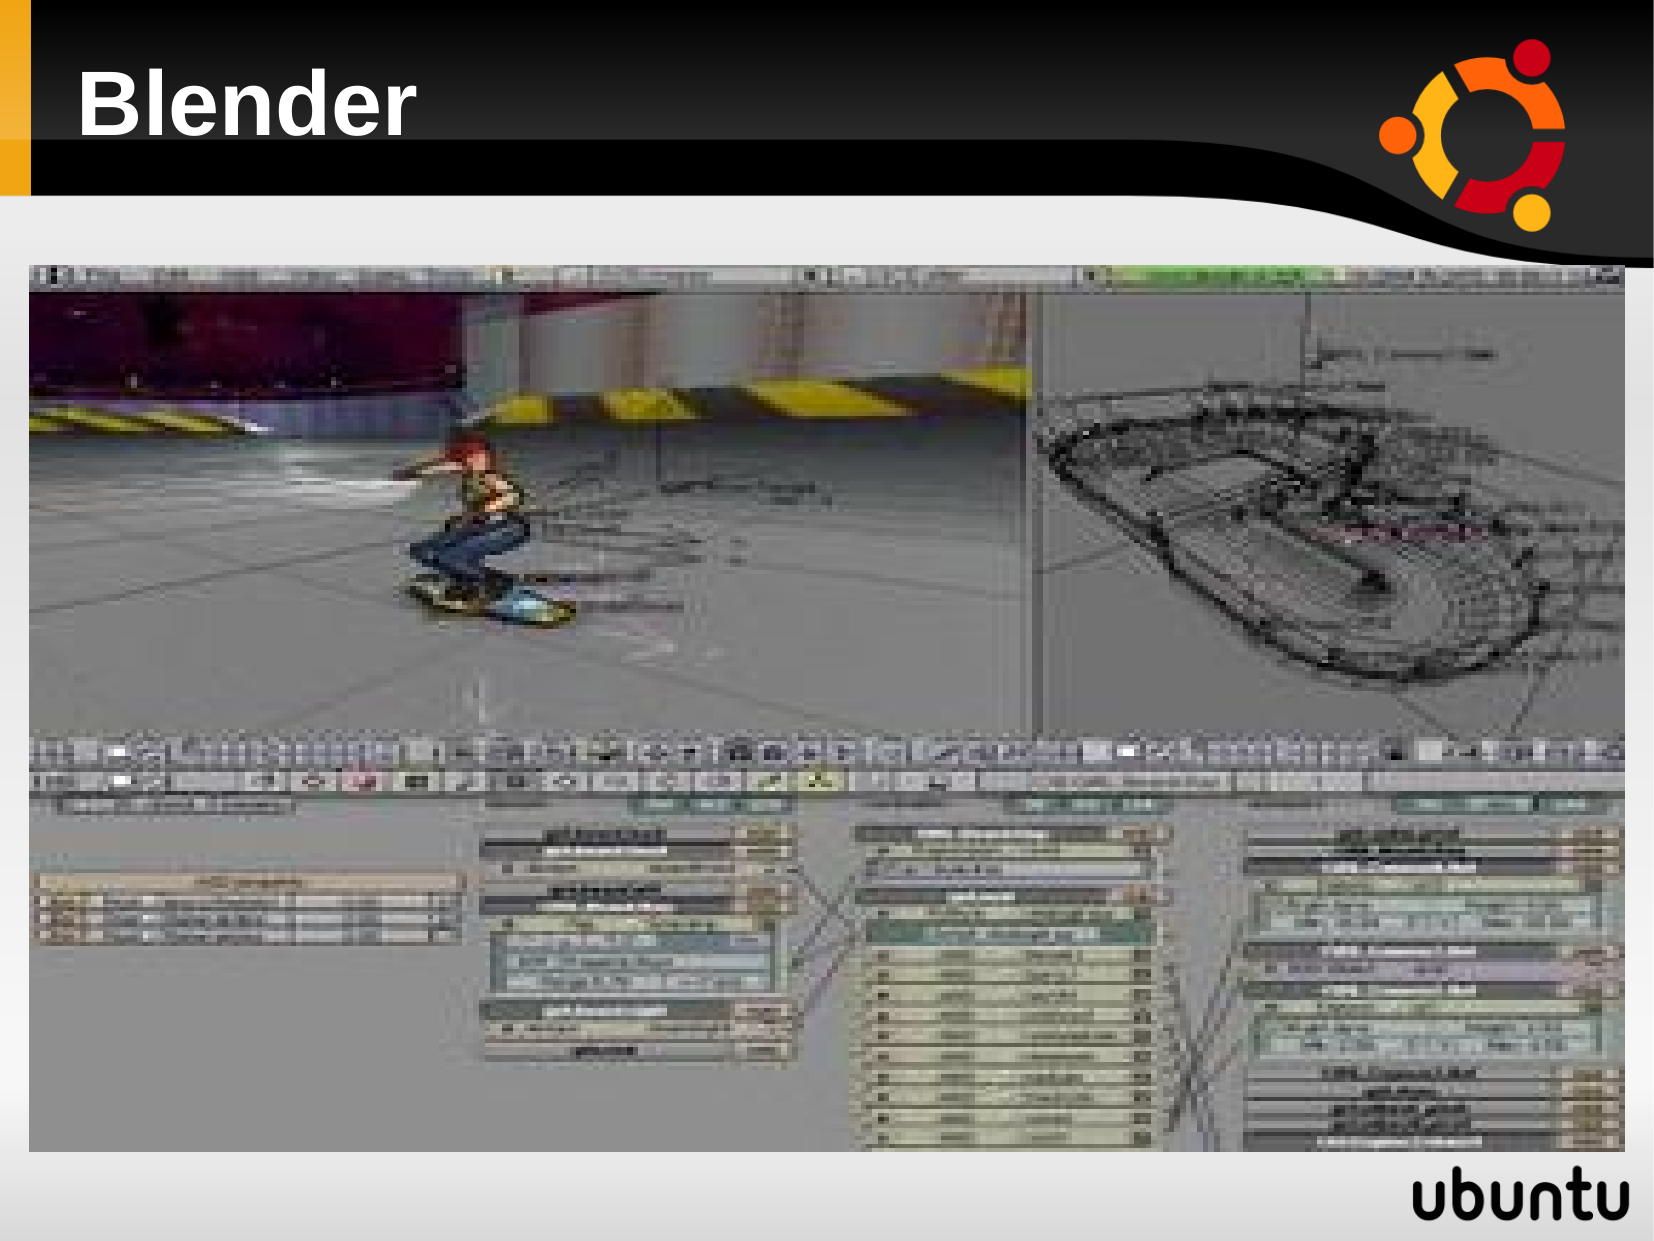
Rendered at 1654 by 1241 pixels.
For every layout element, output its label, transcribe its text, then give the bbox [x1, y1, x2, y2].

title Blender [76, 7, 1565, 200]
picture [0, 0, 1654, 1241]
